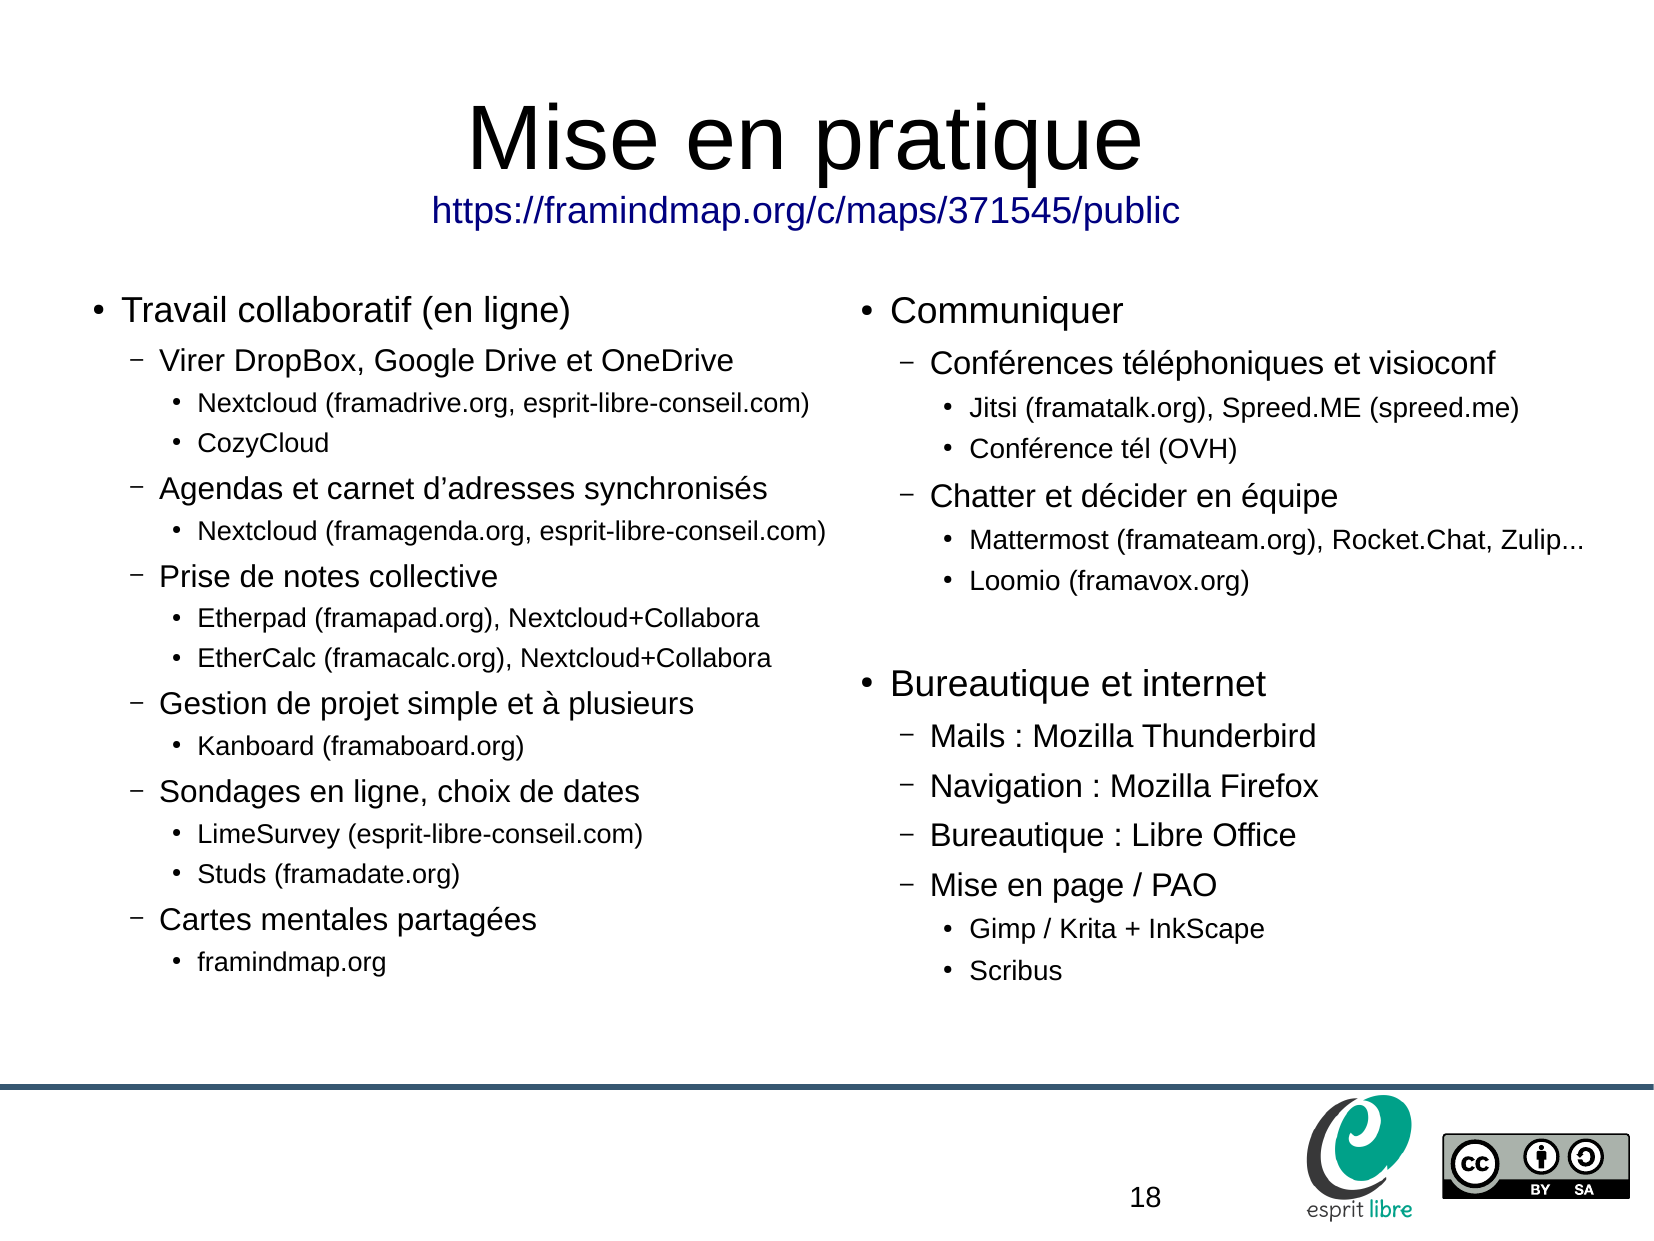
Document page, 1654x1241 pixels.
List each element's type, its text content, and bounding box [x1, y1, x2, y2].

list Communiquer Conférences téléphoniques et visioconf Jitsi (framatalk.org), Spreed.ME (spreed.me) Conférence tél (OVH) Chatter et décider en équipe Mattermost (framateam.org), Rocket.Chat, Zulip... Loomio (framavox.org) Bureautique et internet Mails : Mozilla Thunderbird Navigation : Mozilla Firefox Bureautique : Libre Office Mise en page / PAO Gimp / Krita + InkScape Scribus [850, 290, 1595, 1010]
list Travail collaboratif (en ligne) Virer DropBox, Google Drive et OneDrive Nextcloud (framadrive.org, esprit-libre-conseil.com) CozyCloud Agendas et carnet d’adresses synchronisés Nextcloud (framagenda.org, esprit-libre-conseil.com) Prise de notes collective Etherpad (framapad.org), Nextcloud+Collabora EtherCalc (framacalc.org), Nextcloud+Collabora Gestion de projet simple et à plusieurs Kanboard (framaboard.org) Sondages en ligne, choix de dates LimeSurvey (esprit-libre-conseil.com) Studs (framadate.org) Cartes mentales partagées framindmap.org [82, 290, 827, 1010]
title Mise en pratique https://framindmap.org/c/maps/371545/public [124, 55, 1489, 263]
picture [1293, 1092, 1424, 1223]
